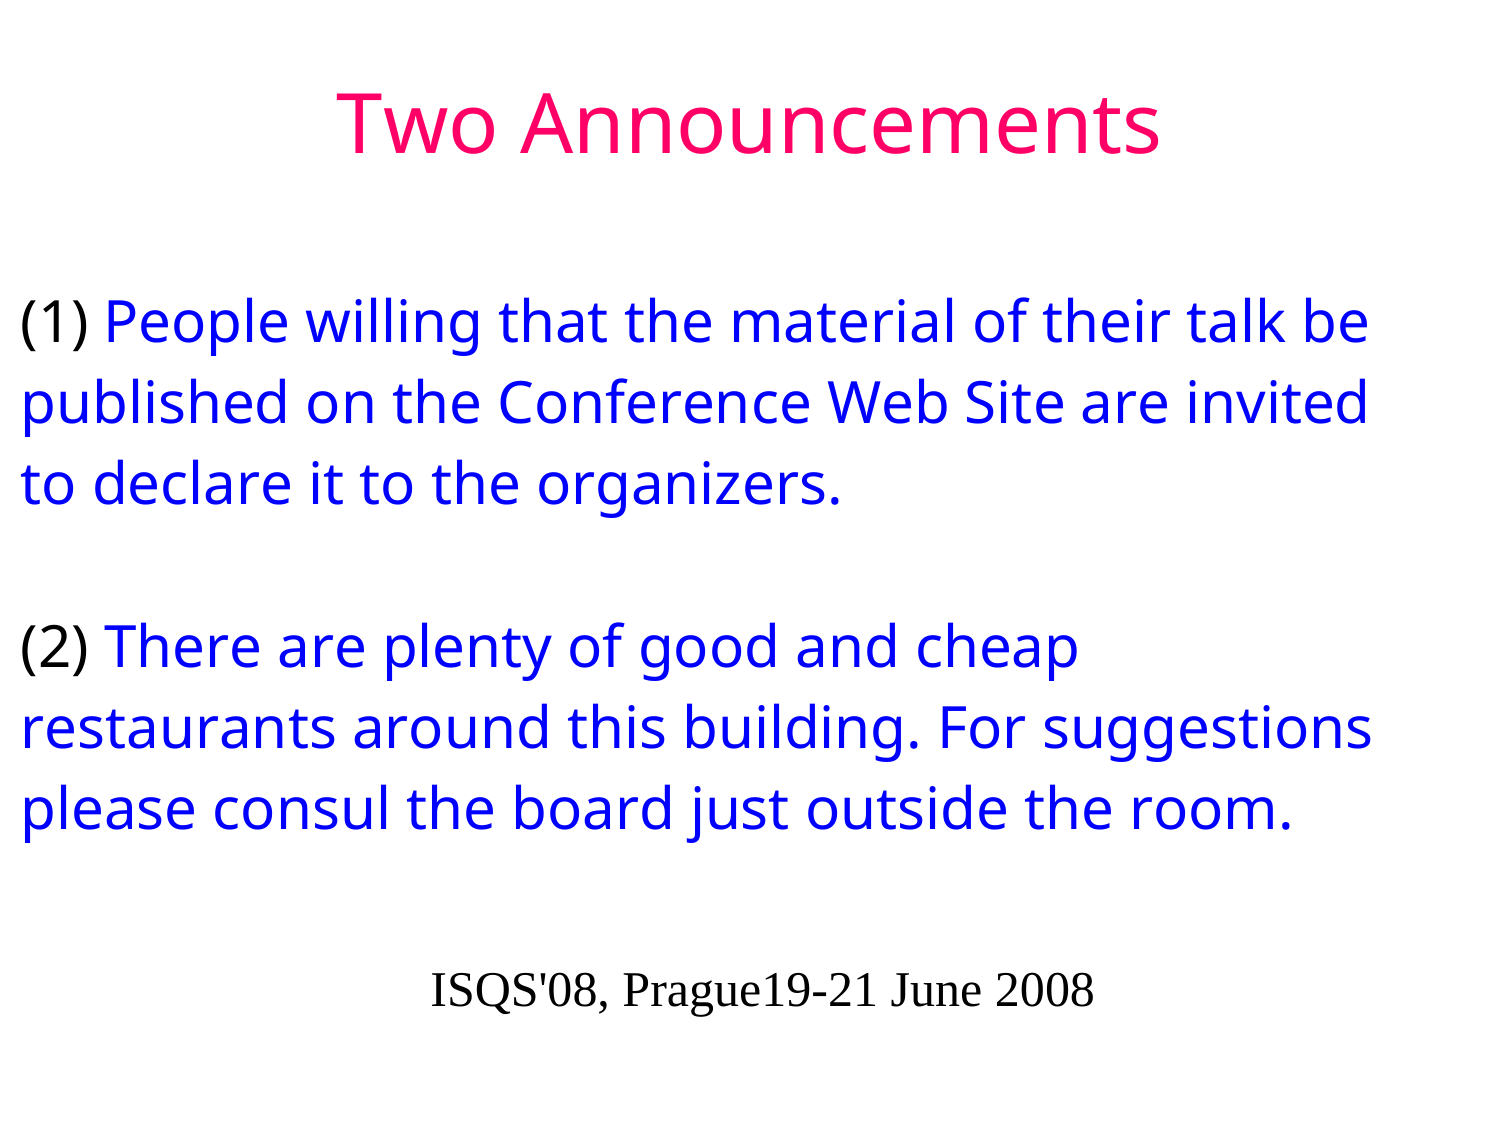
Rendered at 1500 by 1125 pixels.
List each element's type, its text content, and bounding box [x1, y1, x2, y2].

text_box ISQS'08, Prague19-21 June 2008 [118, 939, 1408, 1024]
title Two Announcements [0, 2, 1500, 241]
text_box (1) People willing that the material of their talk be published on the Conference Web Site are invited to declare it to the organizers. (2) There are plenty of good and cheap restaurants around this building. For suggestions please consul the board just outside the room. [5, 265, 1500, 849]
